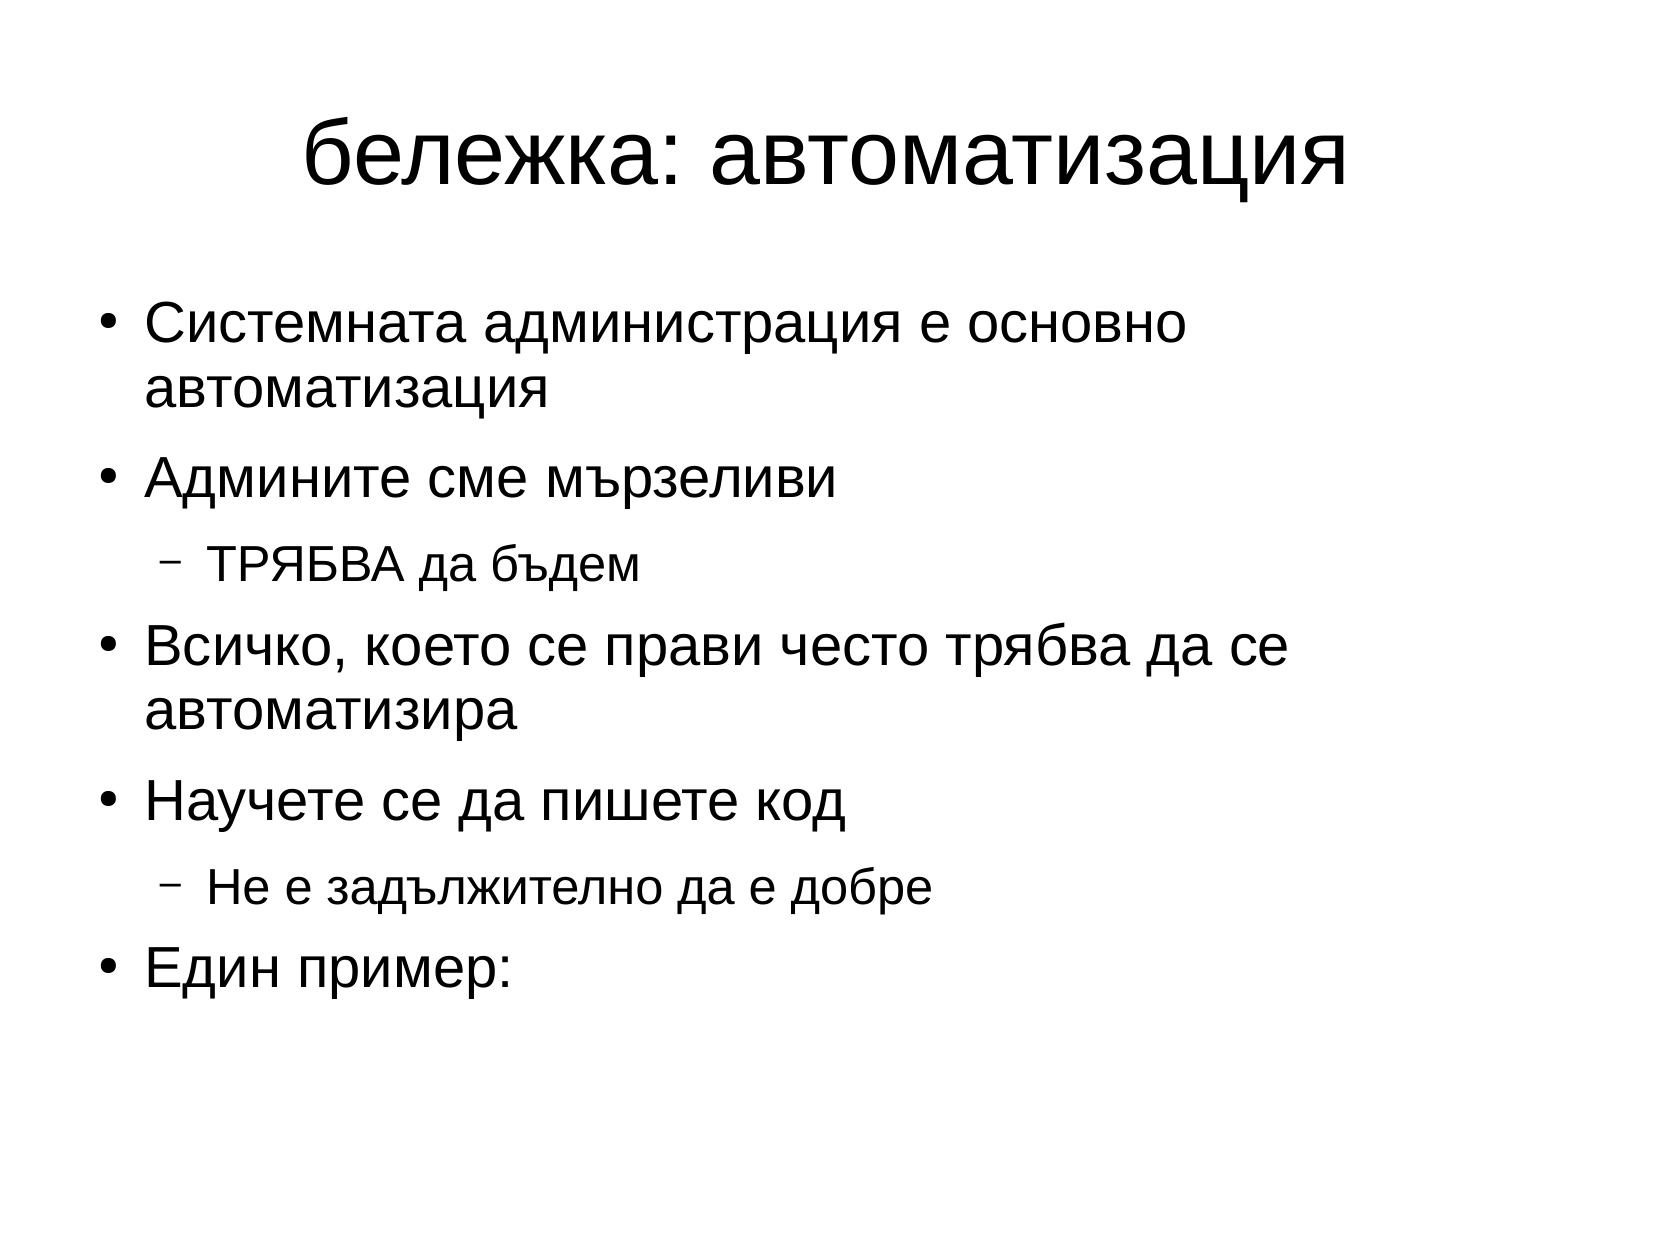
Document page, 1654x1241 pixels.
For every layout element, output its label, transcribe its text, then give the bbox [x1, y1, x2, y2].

list Системната администрация е основно автоматизация Админите сме мързеливи ТРЯБВА да бъдем Всичко, което се прави често трябва да се автоматизира Научете се да пишете код Не е задължително да е добре Един пример: [82, 290, 1538, 1010]
title бележка: автоматизация [82, 49, 1571, 257]
